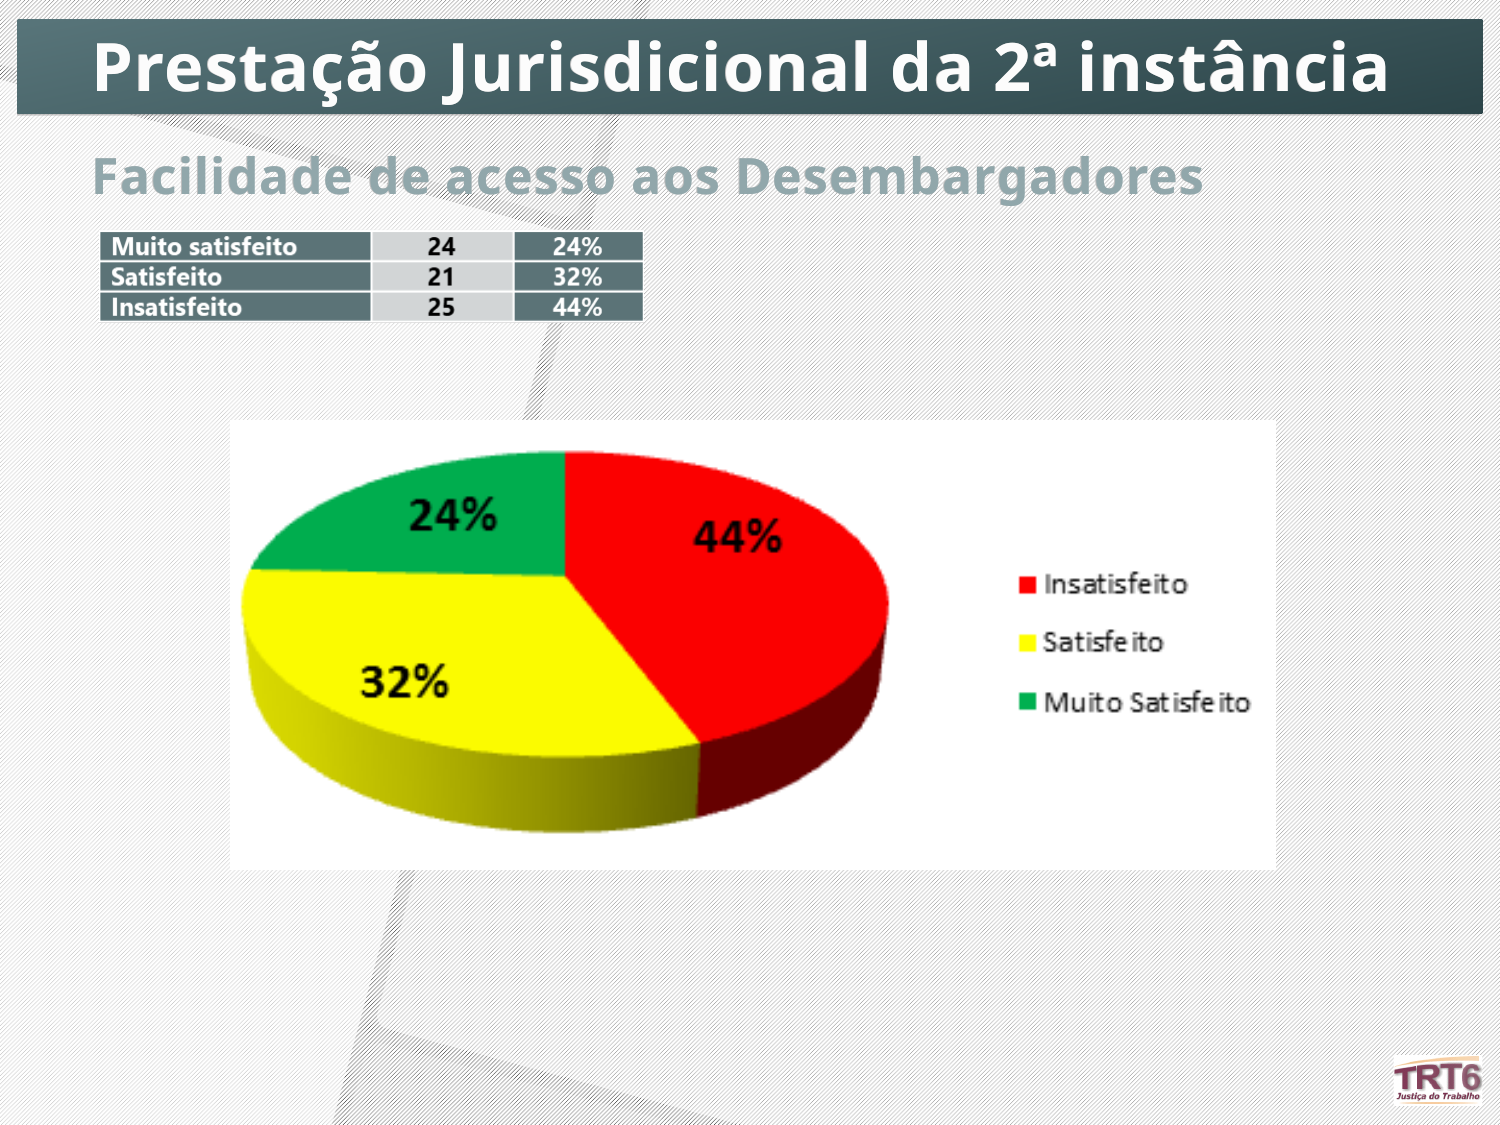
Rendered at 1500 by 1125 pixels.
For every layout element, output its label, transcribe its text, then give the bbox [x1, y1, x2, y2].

text_box Prestação Jurisdicional da 2ª instância [77, 18, 1500, 113]
picture [99, 222, 644, 336]
text_box Facilidade de acesso aos Desembargadores [77, 137, 1447, 212]
text_box [18, 19, 1482, 114]
picture [230, 420, 1276, 870]
picture [1393, 1055, 1483, 1106]
